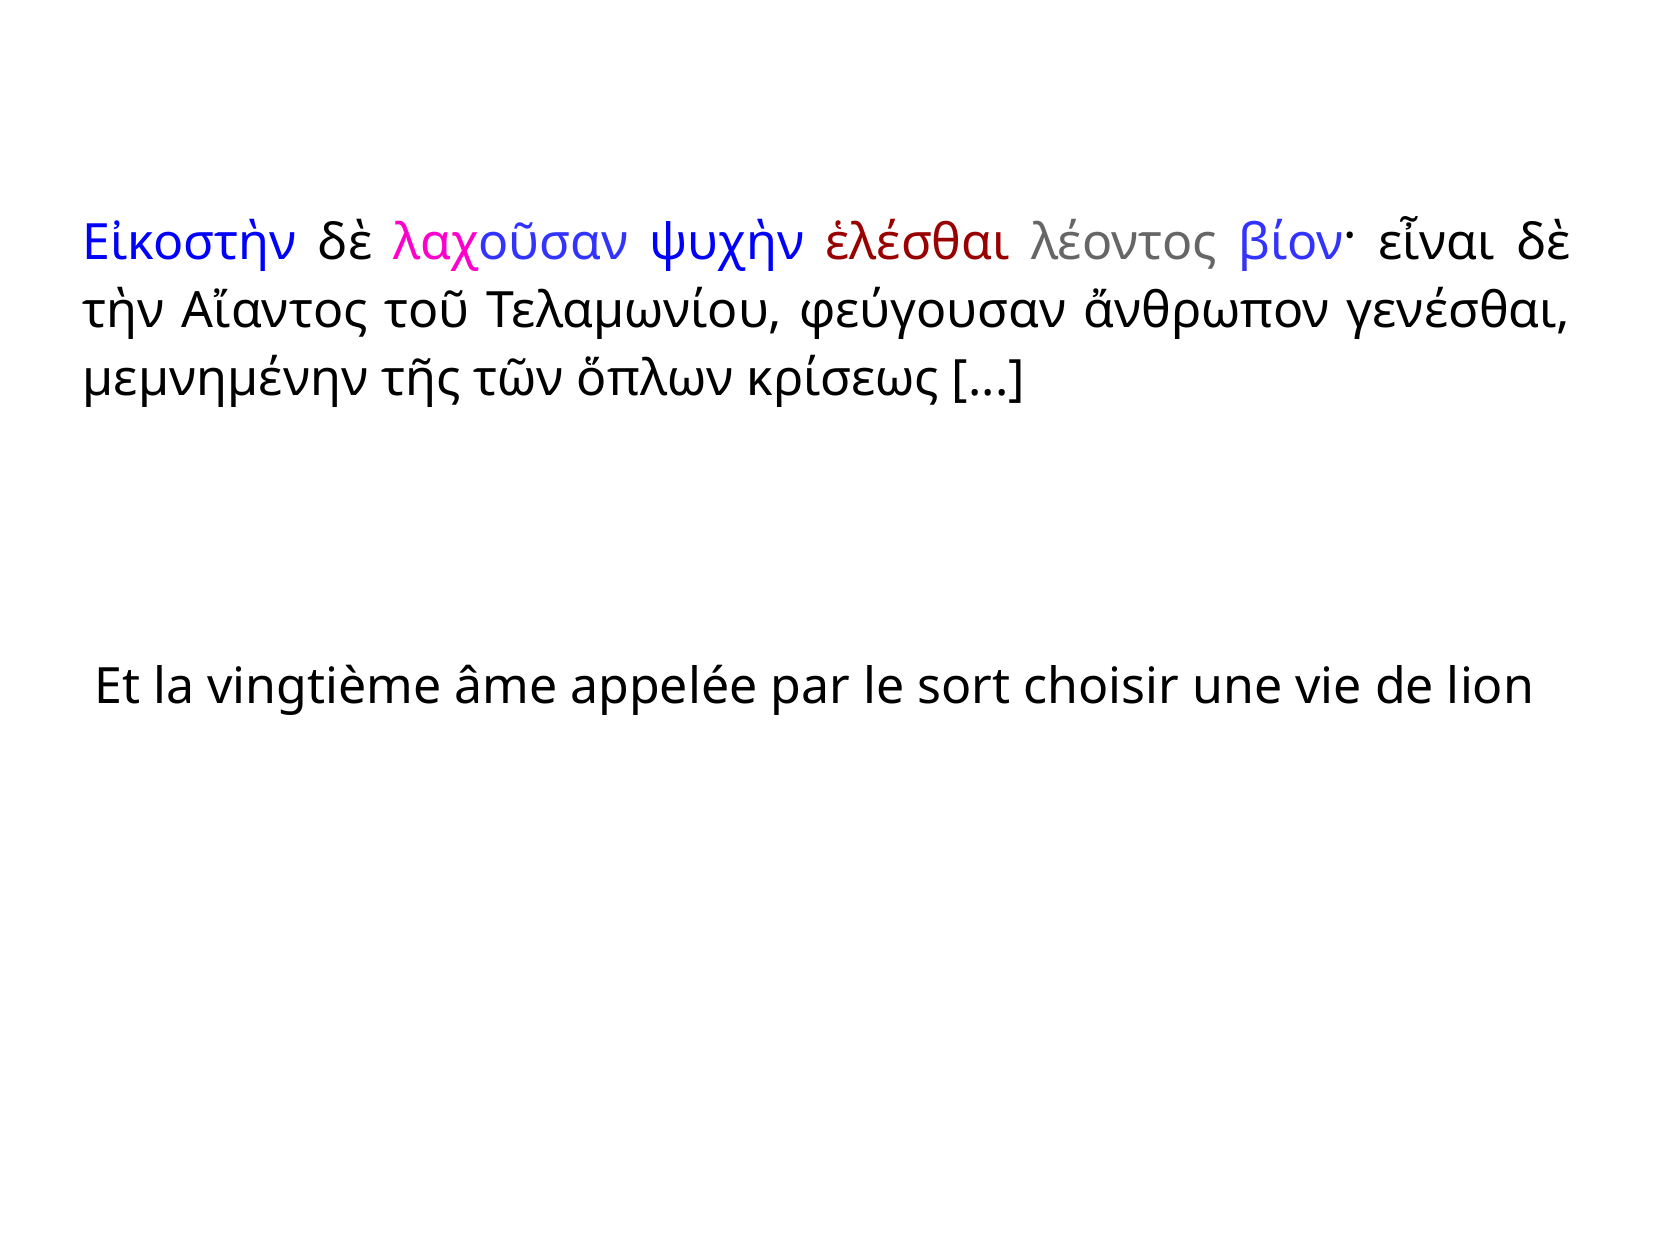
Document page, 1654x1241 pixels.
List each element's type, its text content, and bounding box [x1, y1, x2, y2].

list Et la vingtième âme appelée par le sort choisir une vie de lion [94, 615, 1583, 1146]
title Εἰκοστὴν δὲ λαχοῦσαν ψυχὴν ἑλέσθαι λέοντος βίον· εἶναι δὲ τὴν Αἴαντος τοῦ Τελαμωνίου, φεύγουσαν ἄνθρωπον γενέσθαι, μεμνημένην τῆς τῶν ὅπλων κρίσεως [...] [82, 49, 1571, 567]
